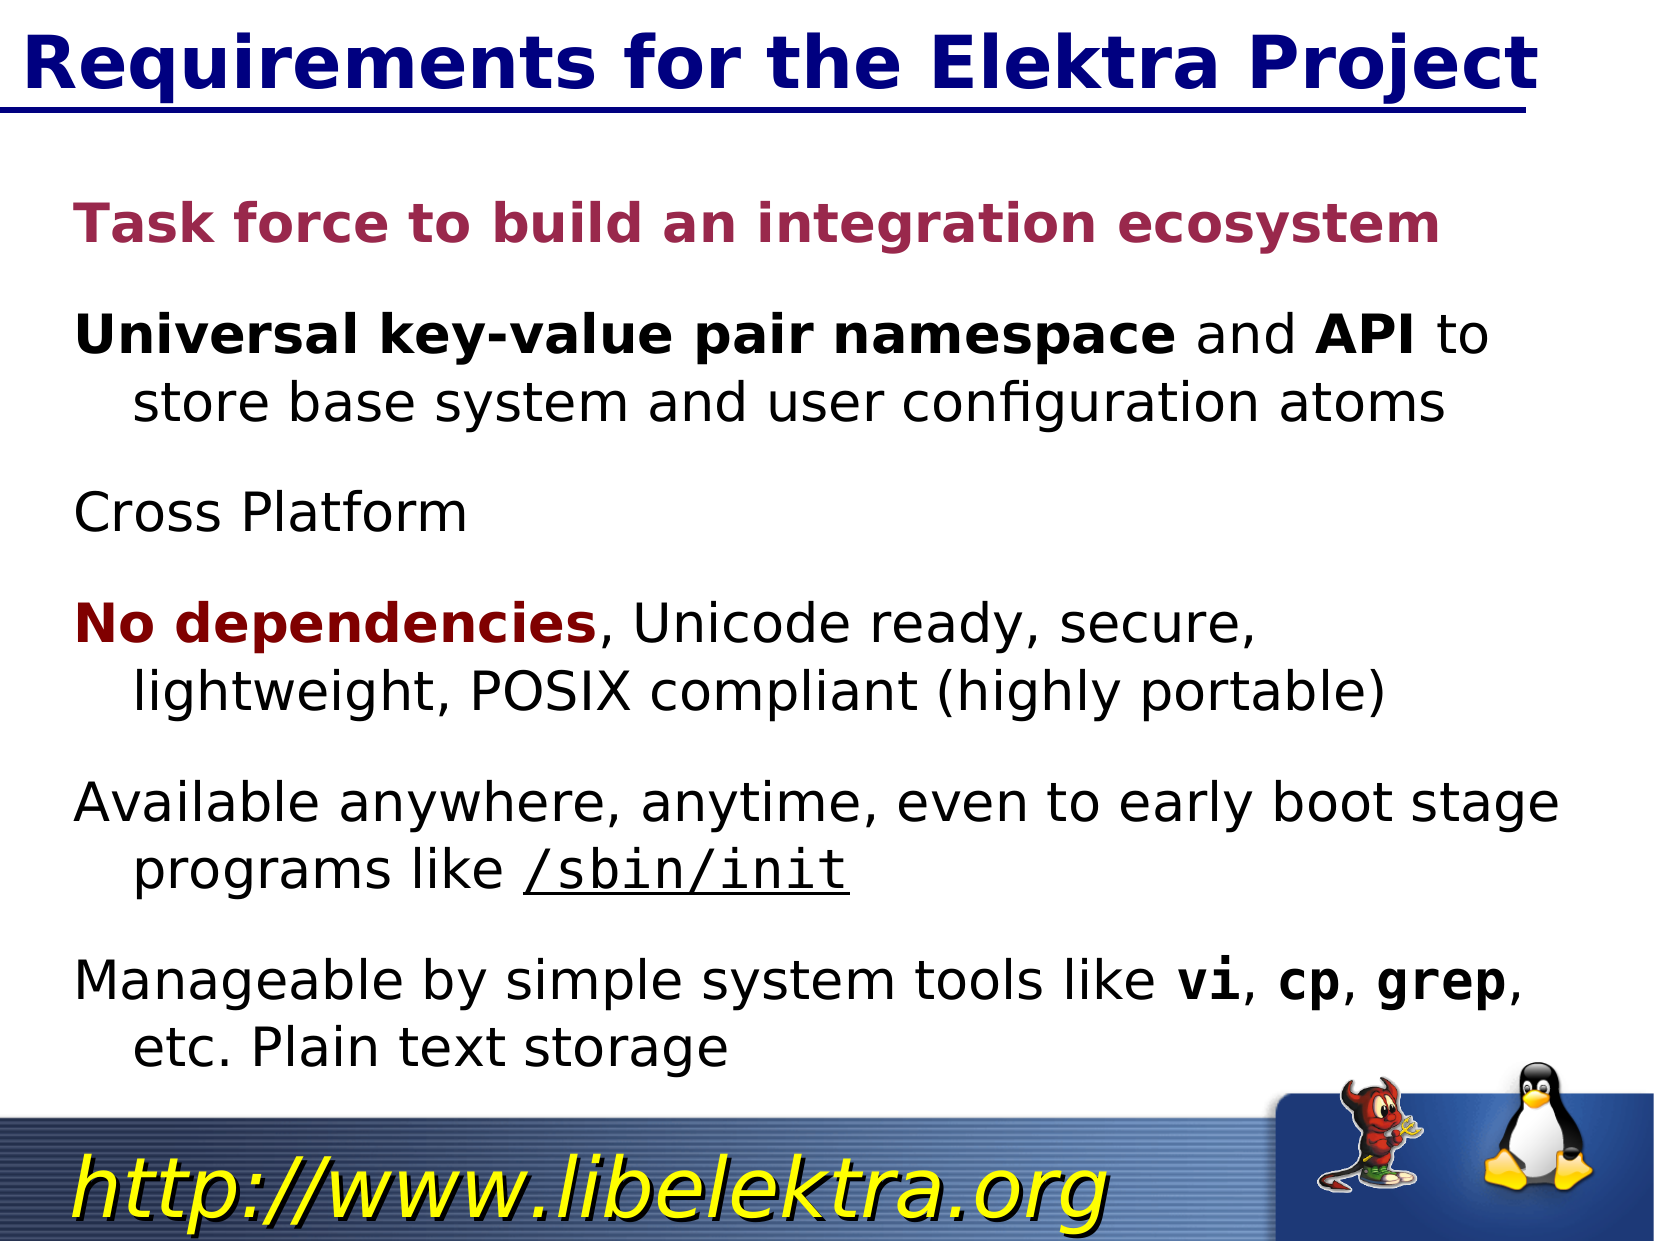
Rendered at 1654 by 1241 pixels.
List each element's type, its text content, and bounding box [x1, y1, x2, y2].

list Task force to build an integration ecosystem Universal key-value pair namespace and API to store base system and user configuration atoms Cross Platform No dependencies, Unicode ready, secure, lightweight, POSIX compliant (highly portable) Available anywhere, anytime, even to early boot stage programs like /sbin/init Manageable by simple system tools like vi, cp, grep, etc. Plain text storage [58, 180, 1596, 1084]
picture [0, 1061, 1654, 1241]
text_box Requirements for the Elektra Project [21, 14, 1611, 110]
